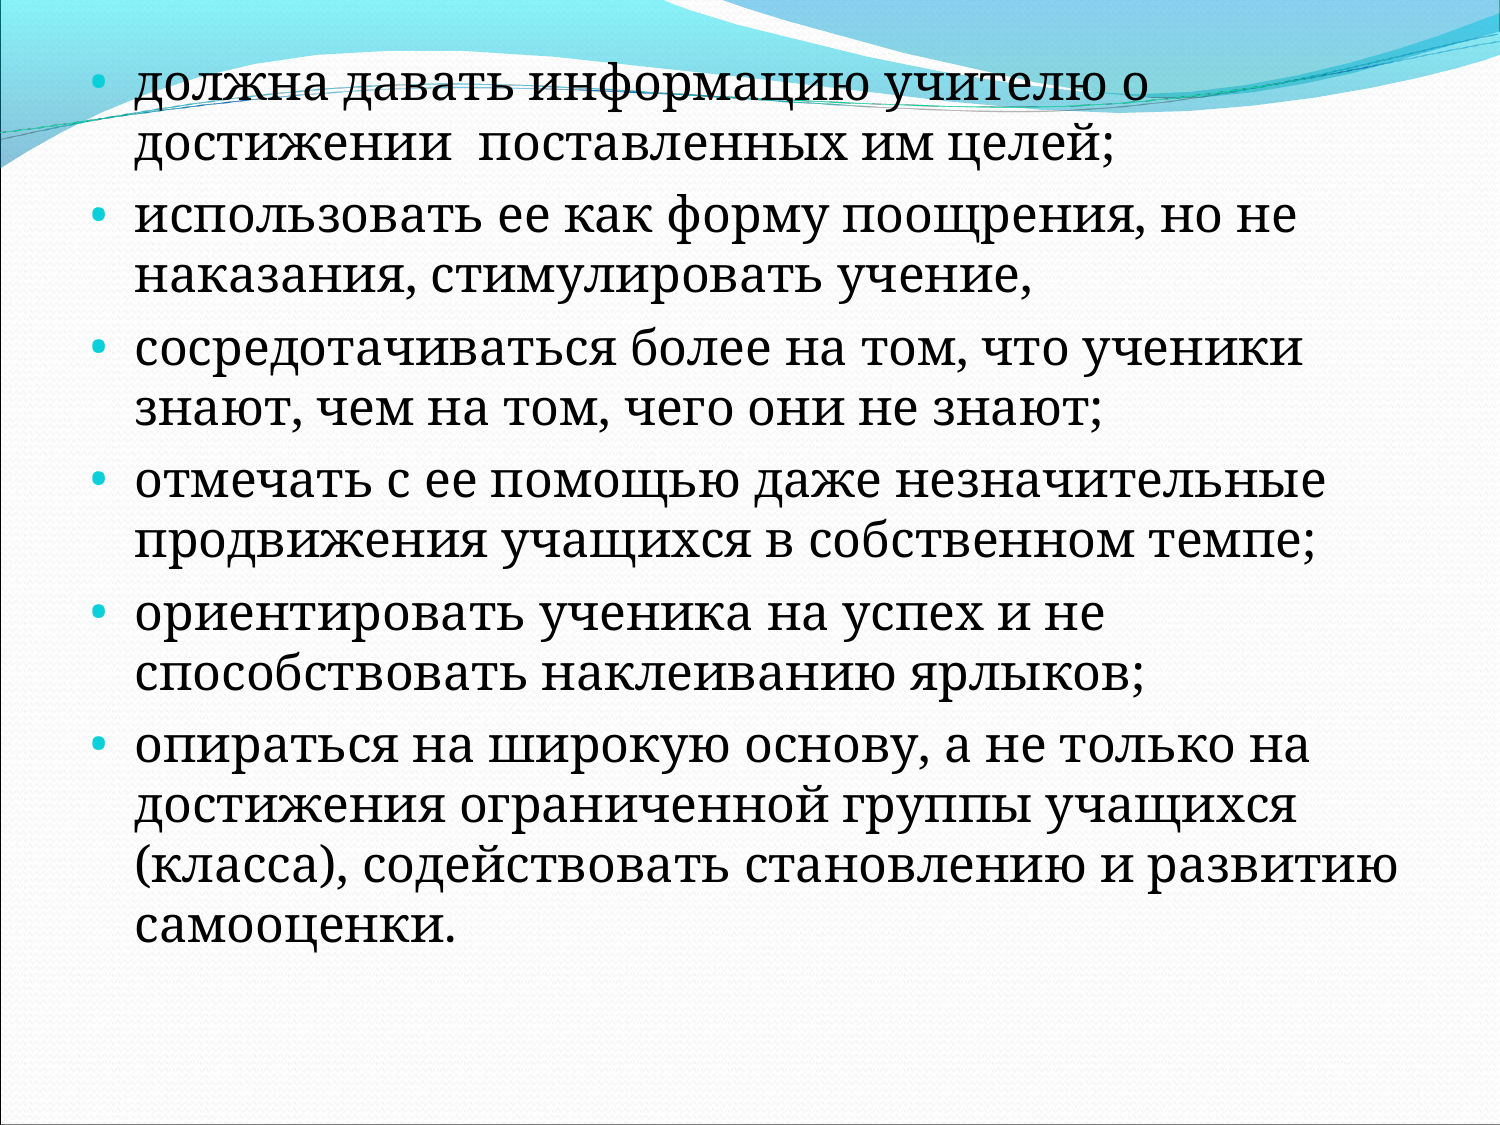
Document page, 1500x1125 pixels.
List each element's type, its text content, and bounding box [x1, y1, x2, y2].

list должна давать информацию учителю о достижении поставленных им целей; использовать ее как форму поощрения, но не наказания, стимулировать учение, сосредотачиваться более на том, что ученики знают, чем на том, чего они не знают; отмечать с ее помощью даже незначительные продвижения учащихся в собственном темпе; ориентировать ученика на успех и не способствовать наклеиванию ярлыков; опираться на широкую основу, а не только на достижения ограниченной группы учащихся (класса), содействовать становлению и развитию самооценки. [75, 42, 1426, 1038]
picture [0, 0, 1500, 1125]
